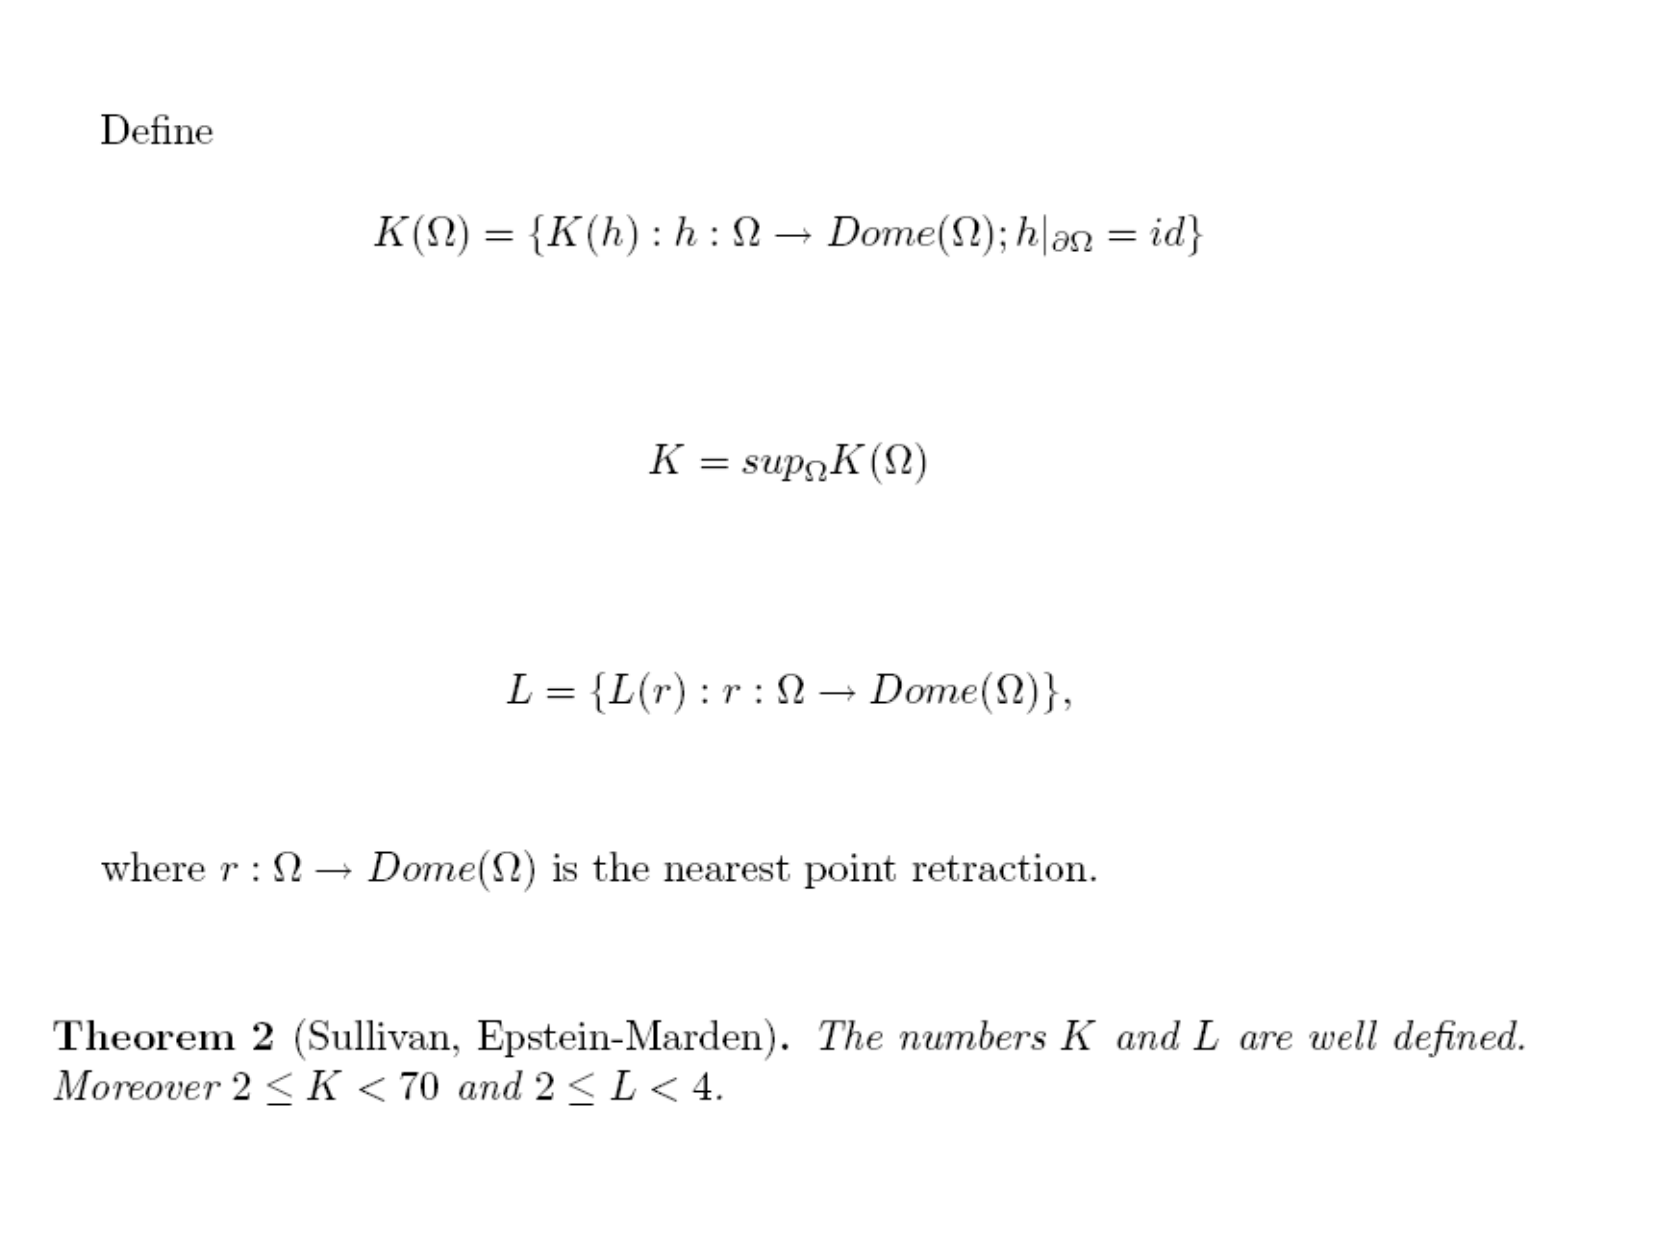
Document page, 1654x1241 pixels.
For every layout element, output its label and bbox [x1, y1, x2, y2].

picture [0, 74, 1654, 1154]
